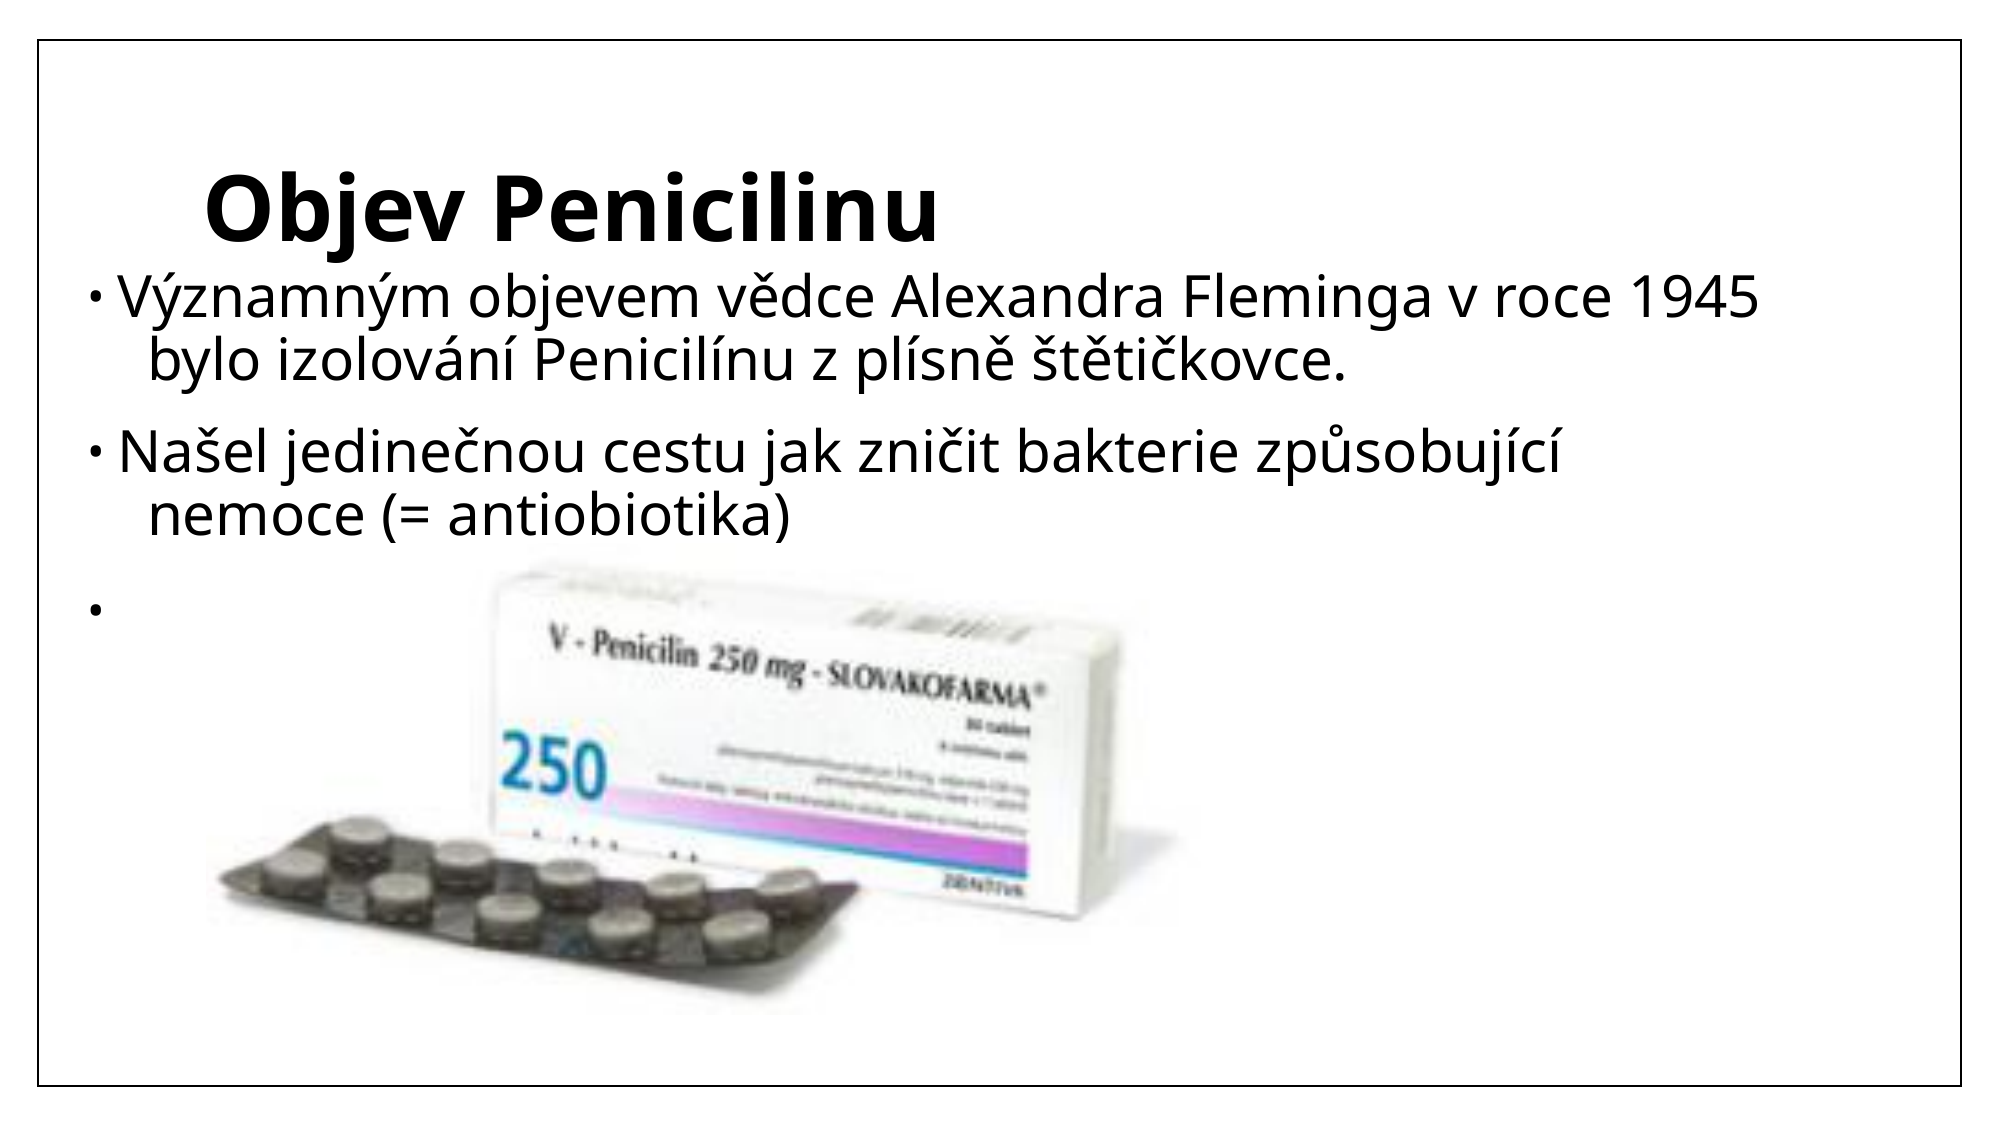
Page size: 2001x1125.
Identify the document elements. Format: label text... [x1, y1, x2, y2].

picture [206, 543, 1201, 1016]
list Významným objevem vědce Alexandra Fleminga v roce 1945 bylo izolování Penicilínu z plísně štětičkovce. Našel jedinečnou cestu jak zničit bakterie způsobující nemoce (= antiobiotika) [57, 259, 1808, 1000]
title Objev Penicilinu [187, 99, 1808, 259]
